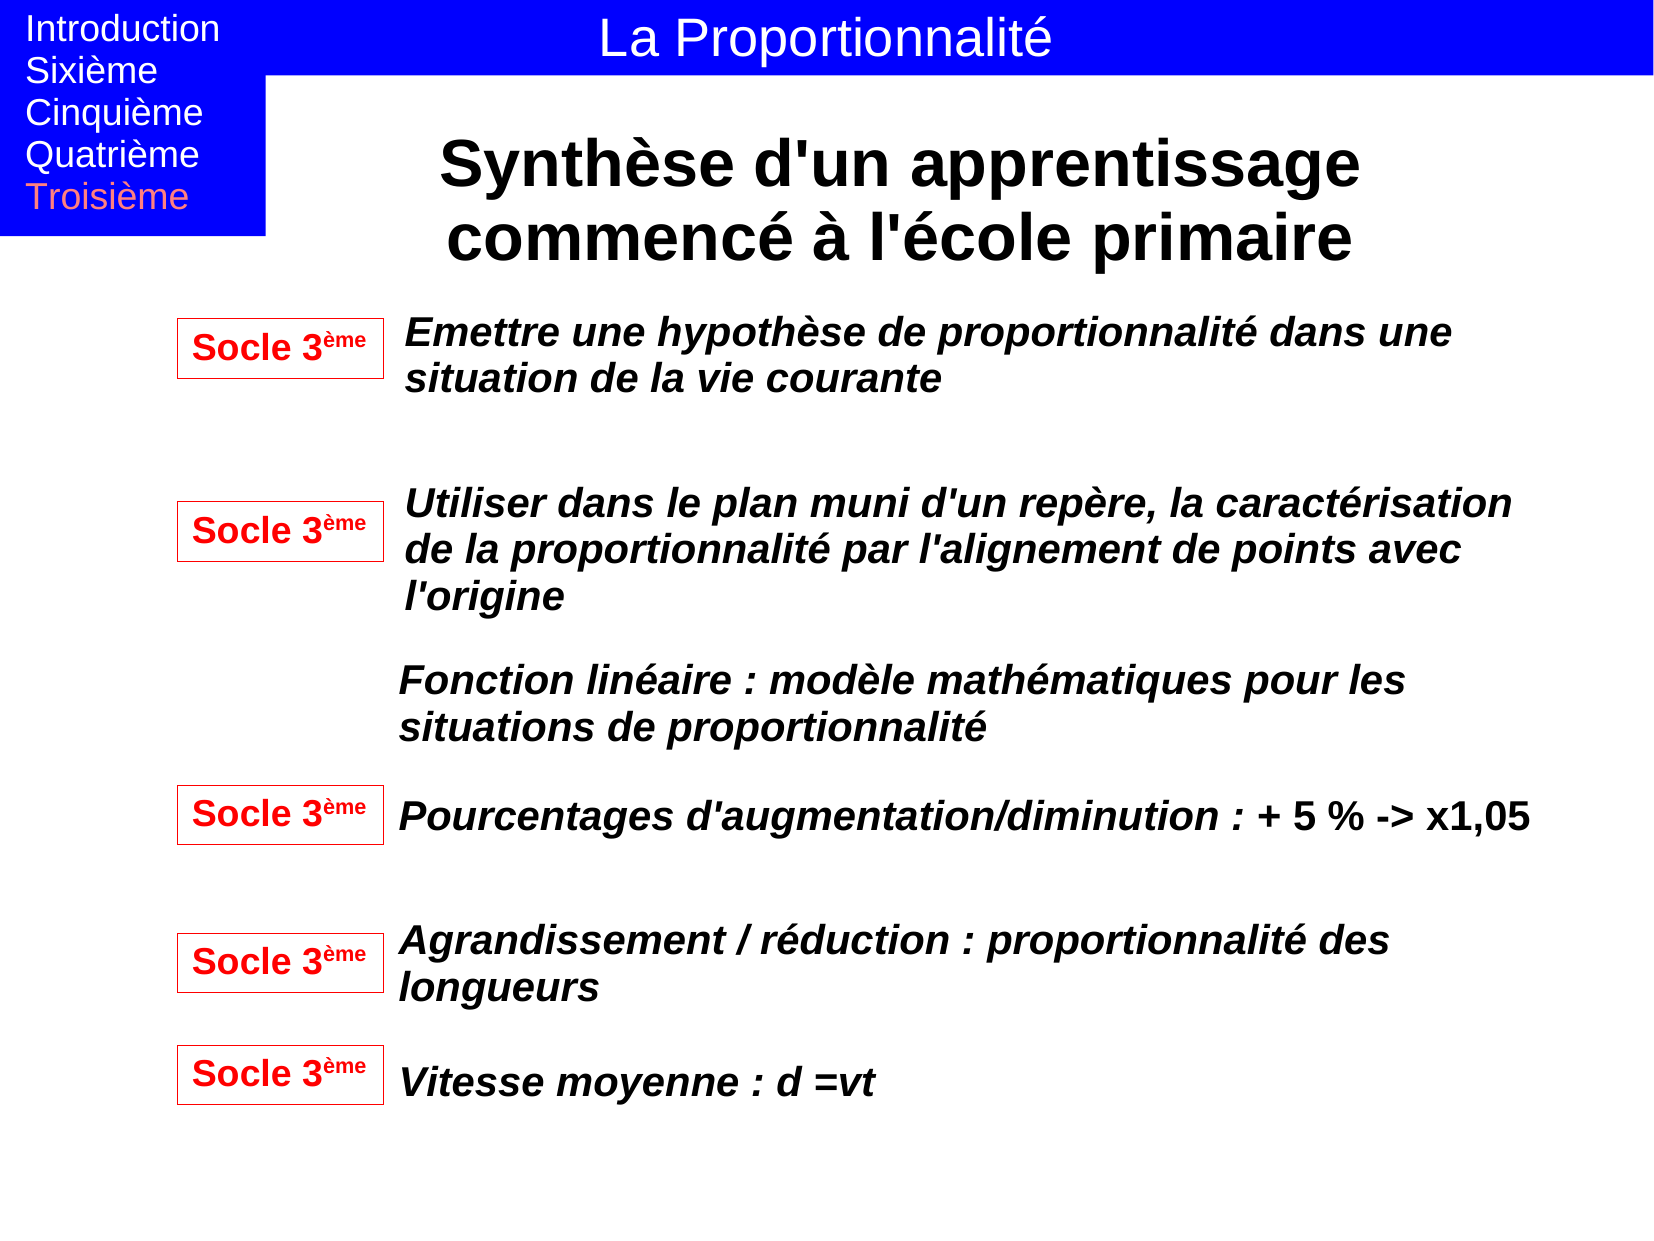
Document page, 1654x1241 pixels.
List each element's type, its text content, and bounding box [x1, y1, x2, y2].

text_box Agrandissement / réduction : proportionnalité des longueurs [383, 909, 1565, 1019]
text_box La Proportionnalité [266, 0, 1654, 76]
text_box Socle 3ème [177, 785, 384, 845]
text_box Emettre une hypothèse de proportionnalité dans une situation de la vie courante [389, 301, 1571, 411]
text_box Synthèse d'un apprentissage commencé à l'école primaire [324, 118, 1477, 283]
text_box Socle 3ème [177, 1045, 384, 1105]
text_box Utiliser dans le plan muni d'un repère, la caractérisation de la proportionnalité par l'alignement de points avec l'origine [389, 472, 1571, 629]
text_box Pourcentages d'augmentation/diminution : + 5 % -> x1,05 [383, 785, 1565, 848]
text_box Introduction Sixième Cinquième Quatrième Troisième [0, 0, 266, 237]
text_box Vitesse moyenne : d =vt [383, 1051, 1565, 1114]
text_box Socle 3ème [177, 933, 384, 993]
text_box Socle 3ème [177, 501, 384, 562]
text_box Fonction linéaire : modèle mathématiques pour les situations de proportionnalité [383, 649, 1565, 759]
text_box Socle 3ème [177, 318, 384, 379]
